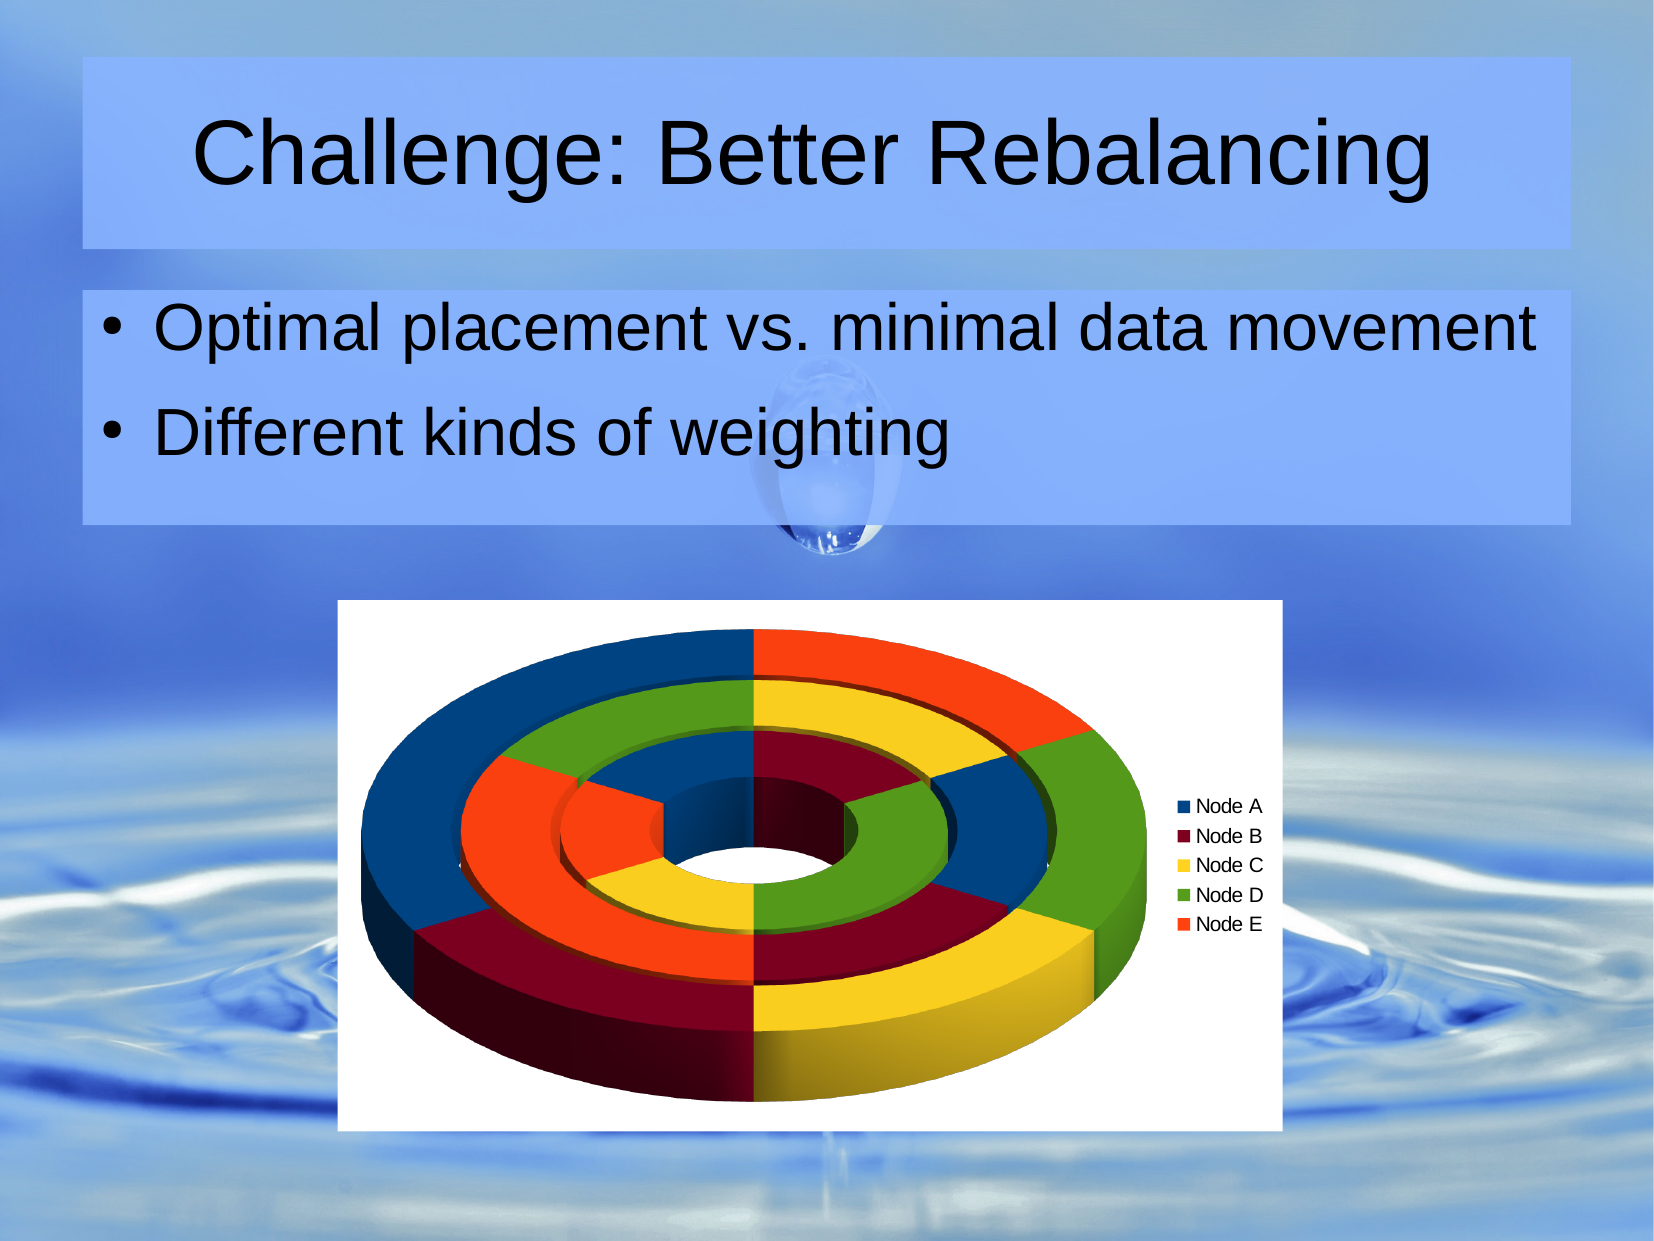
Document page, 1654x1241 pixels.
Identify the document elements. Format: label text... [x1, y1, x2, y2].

title Challenge: Better Rebalancing [82, 56, 1571, 250]
list Optimal placement vs. minimal data movement Different kinds of weighting [82, 290, 1571, 526]
picture [0, 0, 1654, 1241]
chart [337, 600, 1283, 1132]
